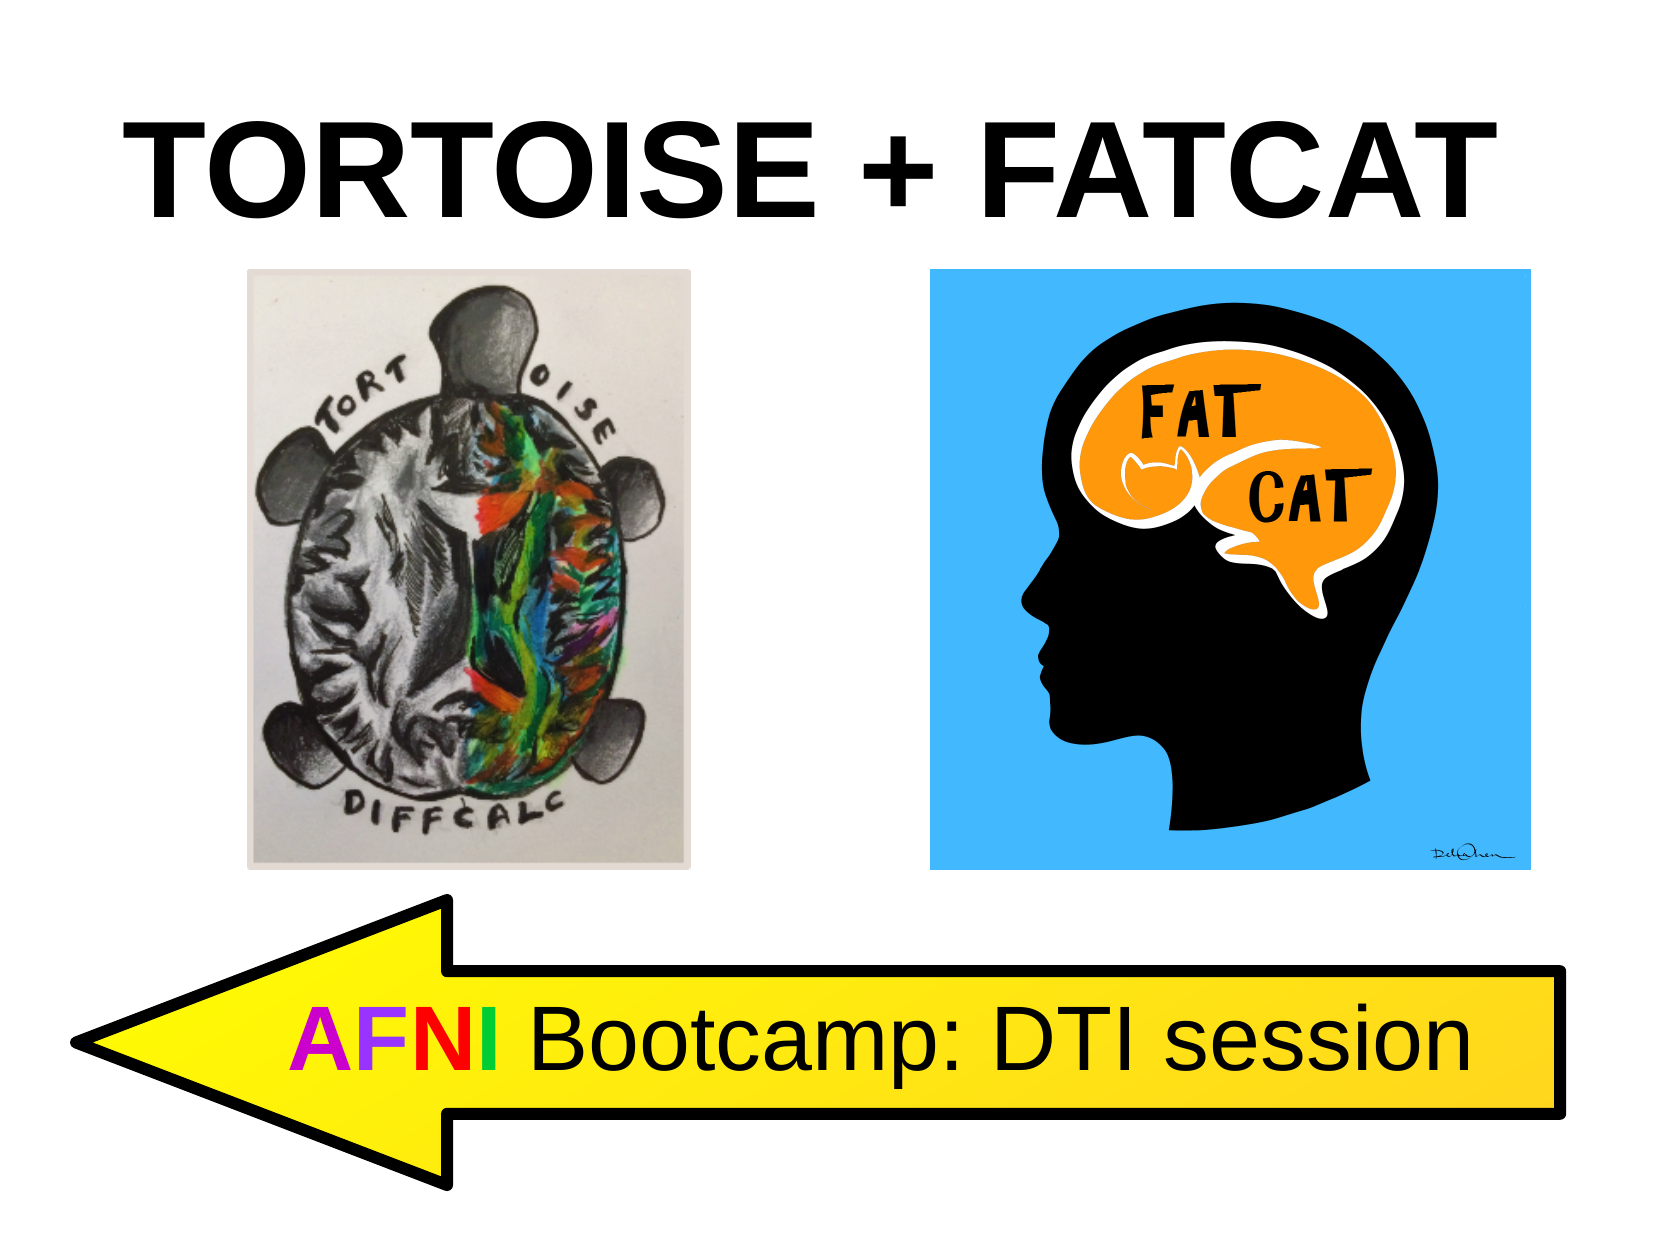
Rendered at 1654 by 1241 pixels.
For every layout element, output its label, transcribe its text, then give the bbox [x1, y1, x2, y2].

picture [247, 269, 691, 871]
text_box AFNI Bootcamp: DTI session [272, 979, 1637, 1098]
picture [930, 269, 1531, 871]
text_box [76, 900, 1561, 1186]
text_box TORTOISE + FATCAT [108, 85, 1515, 255]
